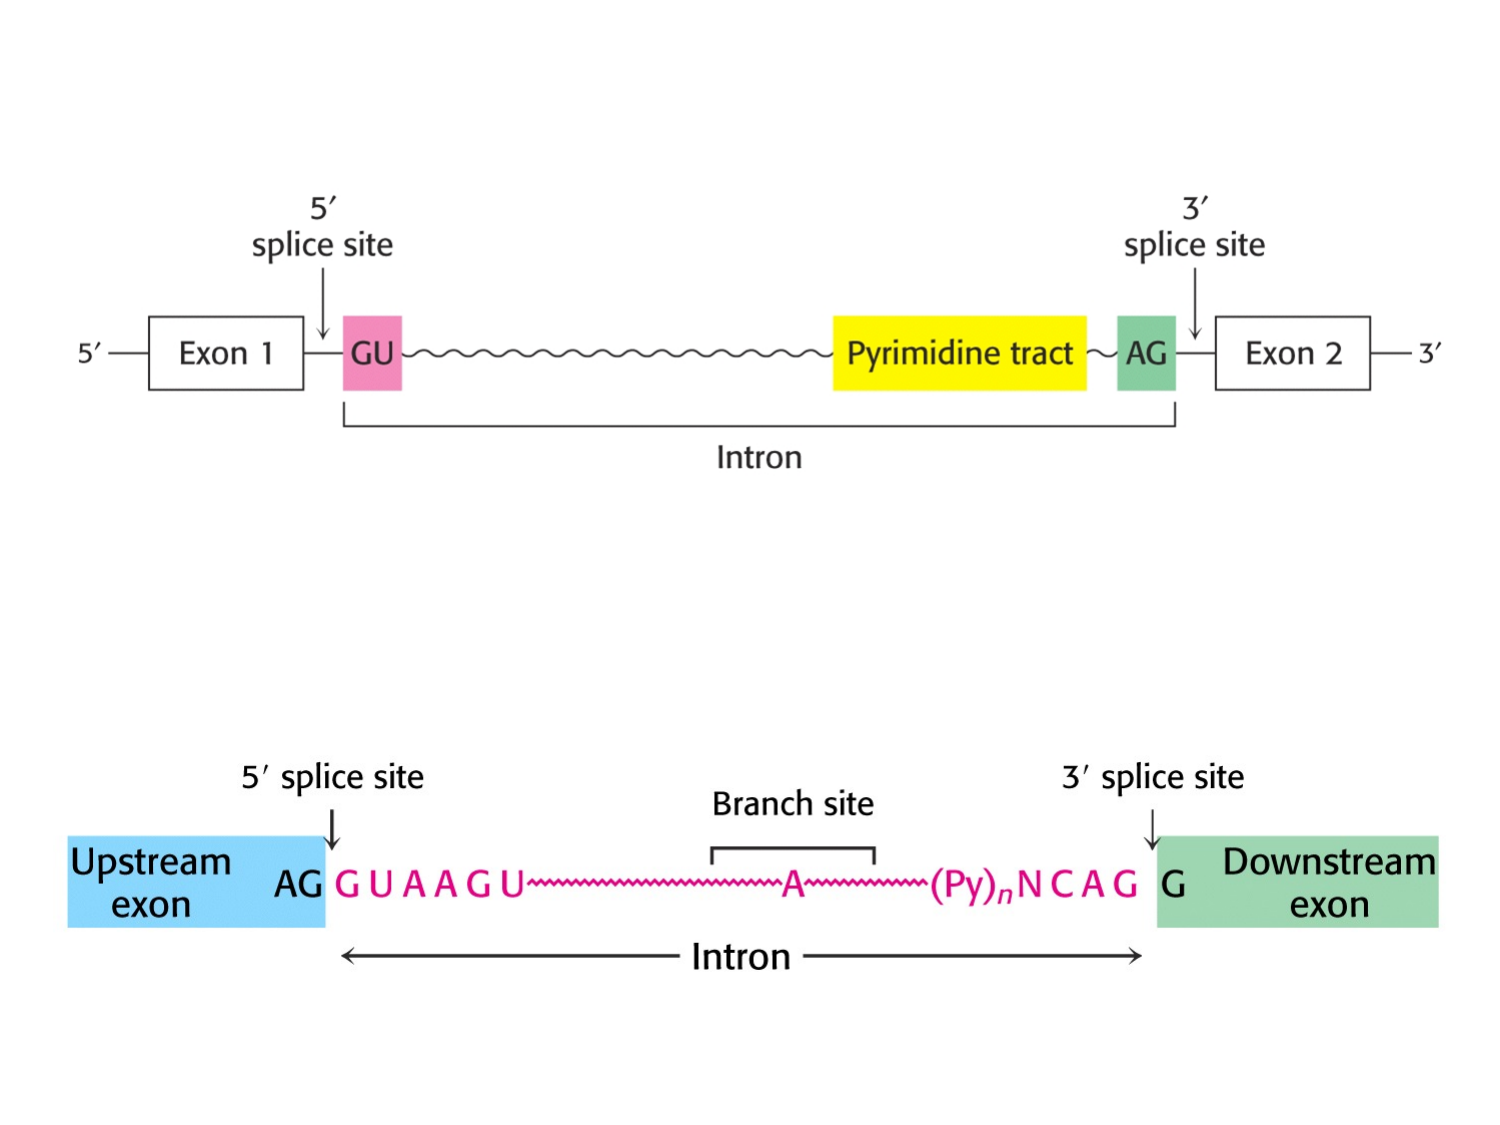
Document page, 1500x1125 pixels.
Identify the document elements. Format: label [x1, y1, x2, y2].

picture [53, 739, 1454, 1000]
picture [53, 172, 1454, 484]
